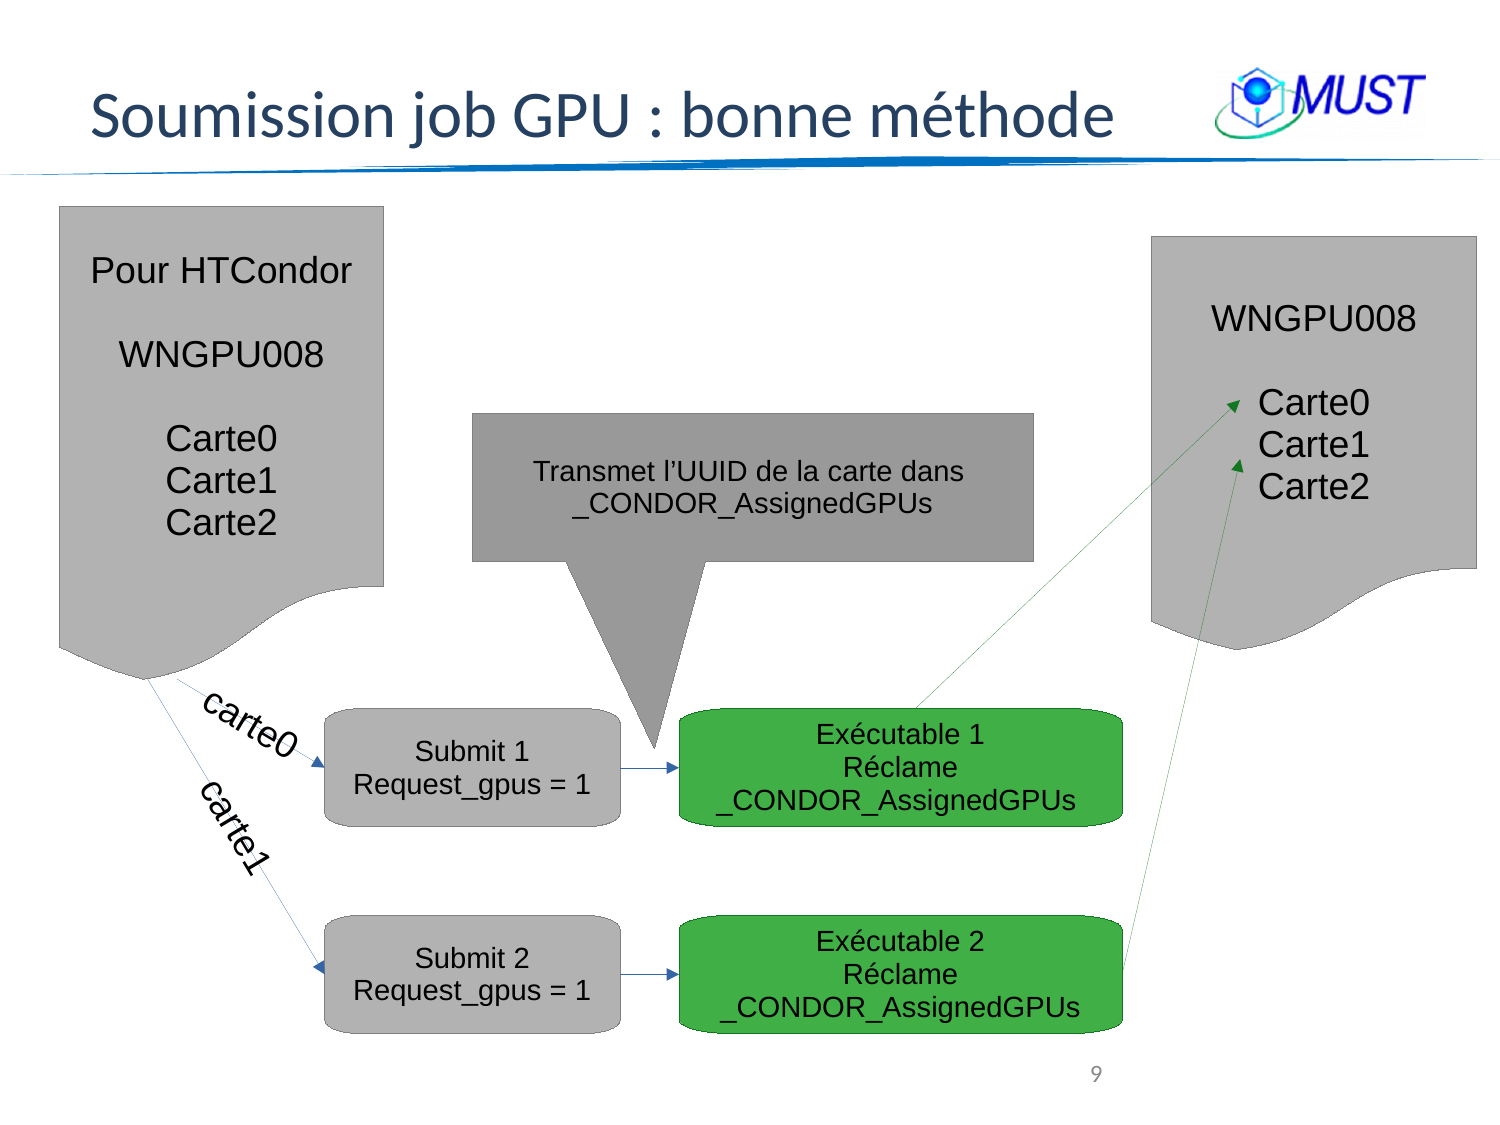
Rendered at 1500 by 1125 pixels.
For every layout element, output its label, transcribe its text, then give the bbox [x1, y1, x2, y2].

text_box Pour HTCondor WNGPU008 Carte0 Carte1 Carte2 [59, 206, 384, 680]
text_box Exécutable 1 Réclame _CONDOR_AssignedGPUs [679, 708, 1123, 827]
text_box Submit 2 Request_gpus = 1 [324, 915, 621, 1034]
text_box <numéro> [1074, 1042, 1426, 1103]
text_box Exécutable 2 Réclame _CONDOR_AssignedGPUs [679, 915, 1123, 1034]
text_box Submit 1 Request_gpus = 1 [324, 708, 621, 827]
text_box WNGPU008 Carte0 Carte1 Carte2 [1151, 236, 1477, 650]
text_box Transmet l’UUID de la carte dans _CONDOR_AssignedGPUs [472, 413, 1034, 749]
title Soumission job GPU : bonne méthode [75, 55, 1426, 166]
